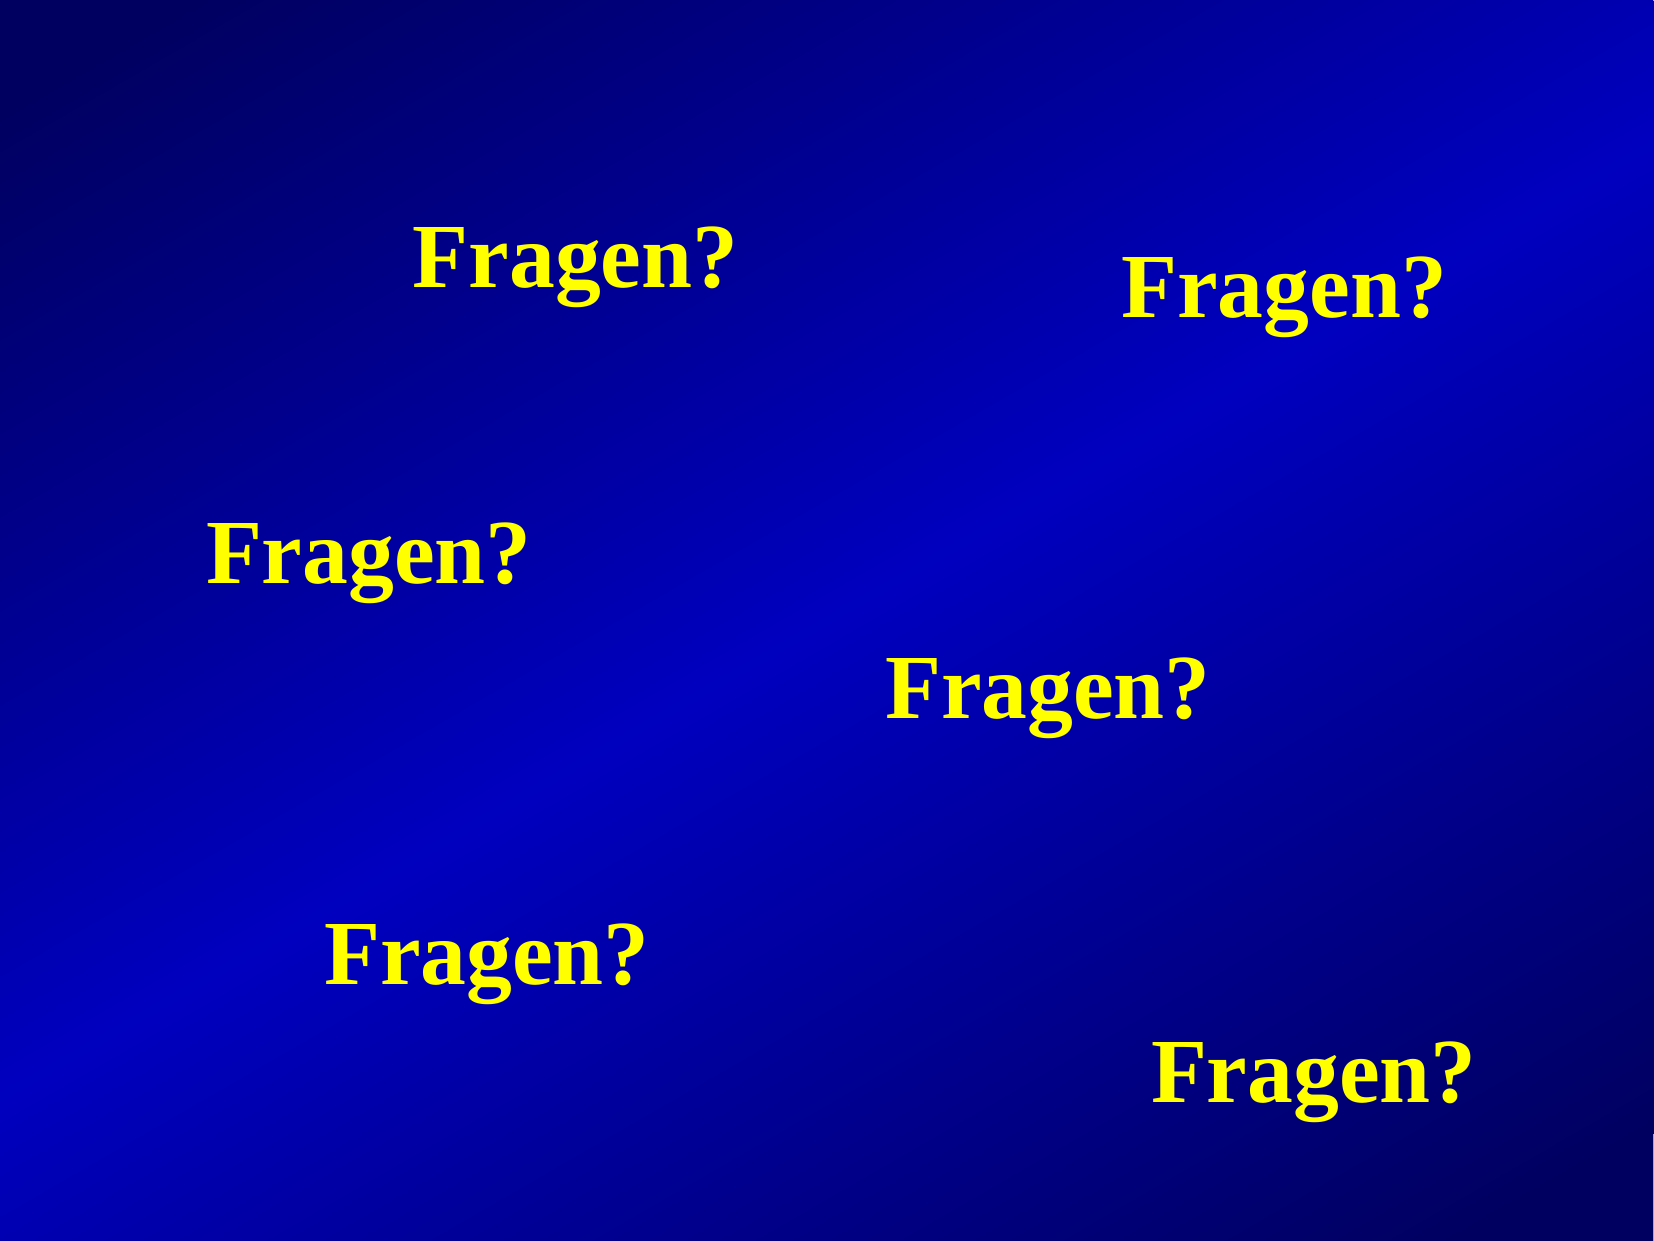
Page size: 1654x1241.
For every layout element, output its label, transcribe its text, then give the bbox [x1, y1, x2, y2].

title Fragen? [1003, 974, 1625, 1169]
title Fragen? [265, 153, 886, 361]
title Fragen? [59, 455, 680, 650]
title Fragen? [974, 189, 1595, 384]
title Fragen? [738, 590, 1359, 785]
title Fragen? [177, 856, 798, 1051]
